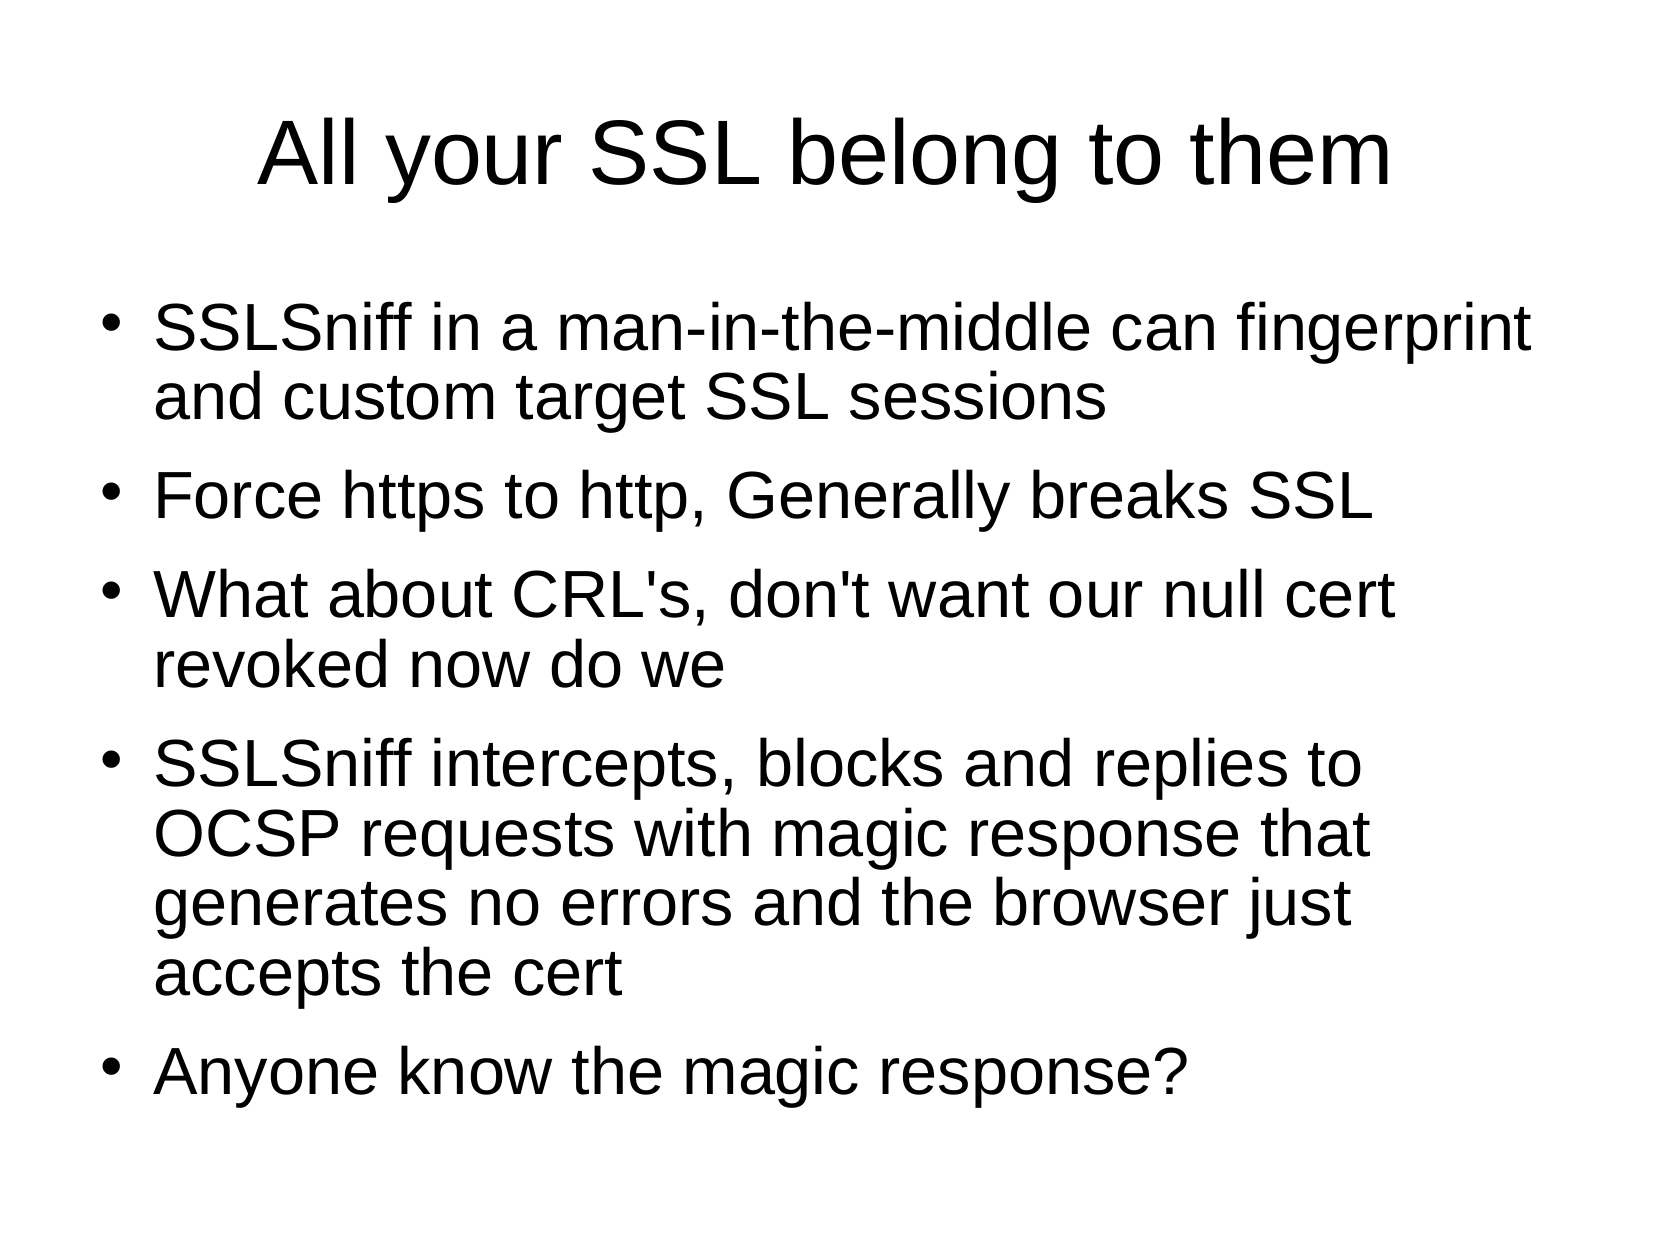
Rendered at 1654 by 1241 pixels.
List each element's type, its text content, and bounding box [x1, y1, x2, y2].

list SSLSniff in a man-in-the-middle can fingerprint and custom target SSL sessions Force https to http, Generally breaks SSL What about CRL's, don't want our null cert revoked now do we SSLSniff intercepts, blocks and replies to OCSP requests with magic response that generates no errors and the browser just accepts the cert Anyone know the magic response? [82, 290, 1571, 1186]
title All your SSL belong to them [82, 56, 1571, 249]
